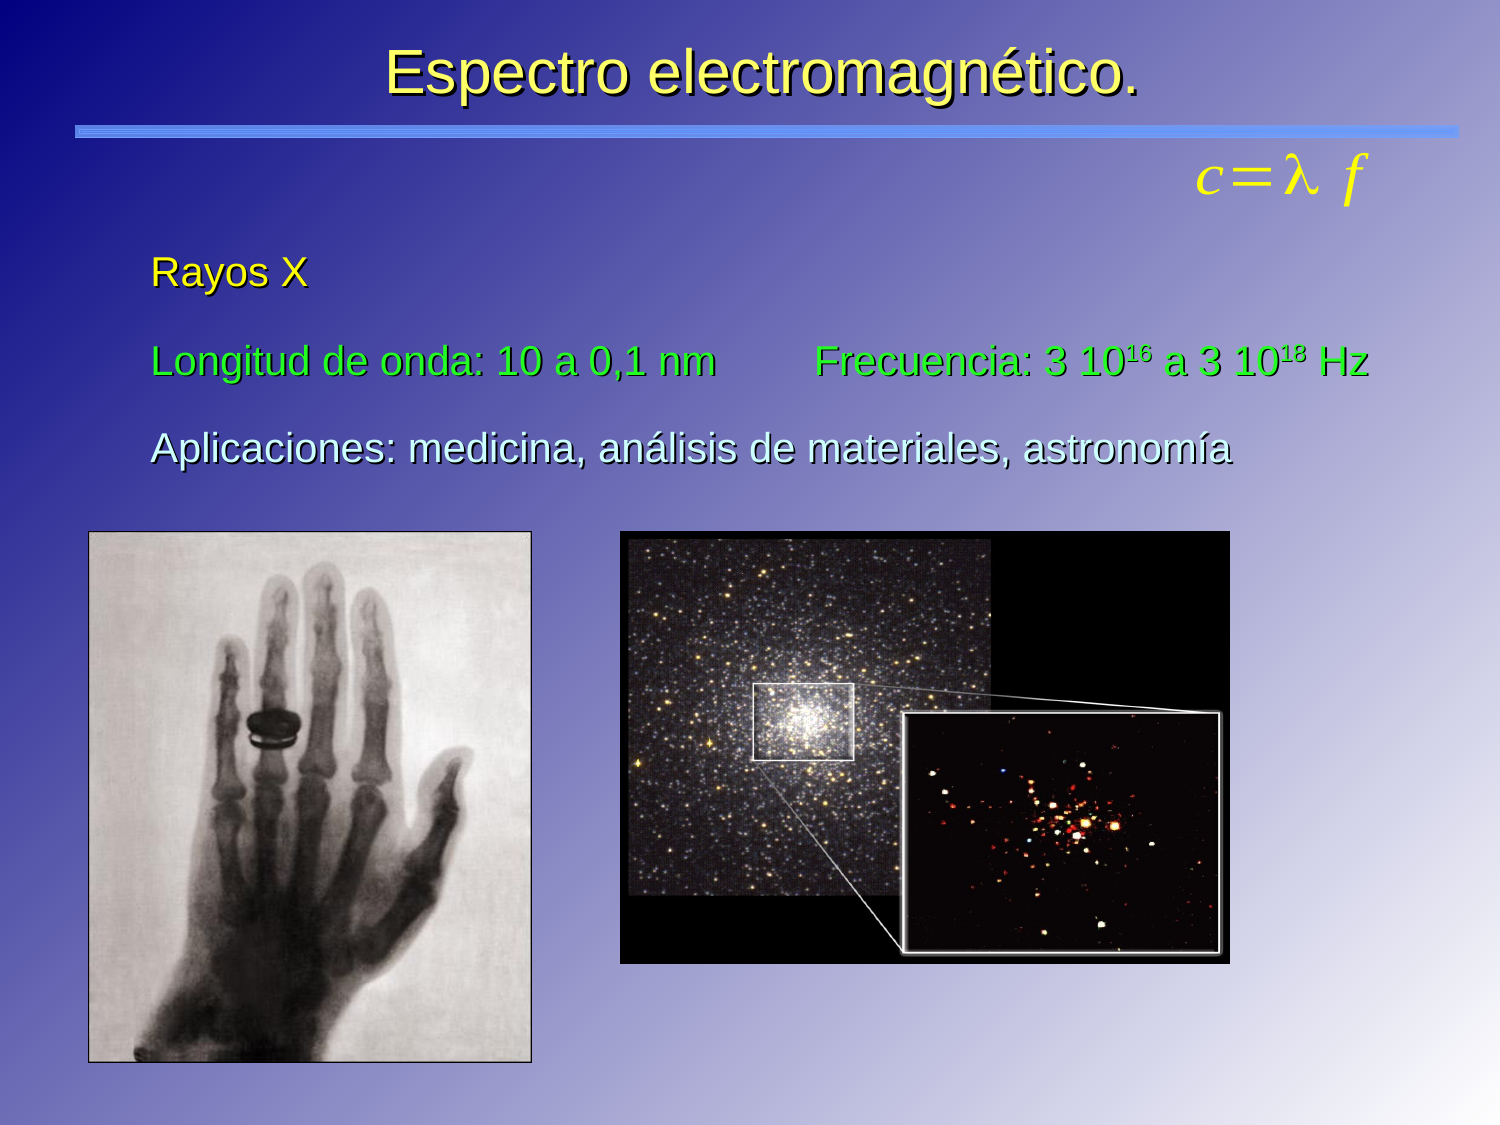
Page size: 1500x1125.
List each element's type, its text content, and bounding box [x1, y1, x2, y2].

picture [88, 531, 532, 1063]
picture [620, 531, 1230, 964]
text_box [75, 125, 1460, 138]
text_box Longitud de onda: 10 a 0,1 nm Frecuencia: 3 1016 a 3 1018 Hz [88, 325, 1418, 384]
text_box Rayos X [88, 237, 886, 325]
text_box Aplicaciones: medicina, análisis de materiales, astronomía [88, 413, 1270, 501]
chart [1181, 140, 1390, 207]
text_box Espectro electromagnético. [50, 23, 1476, 114]
